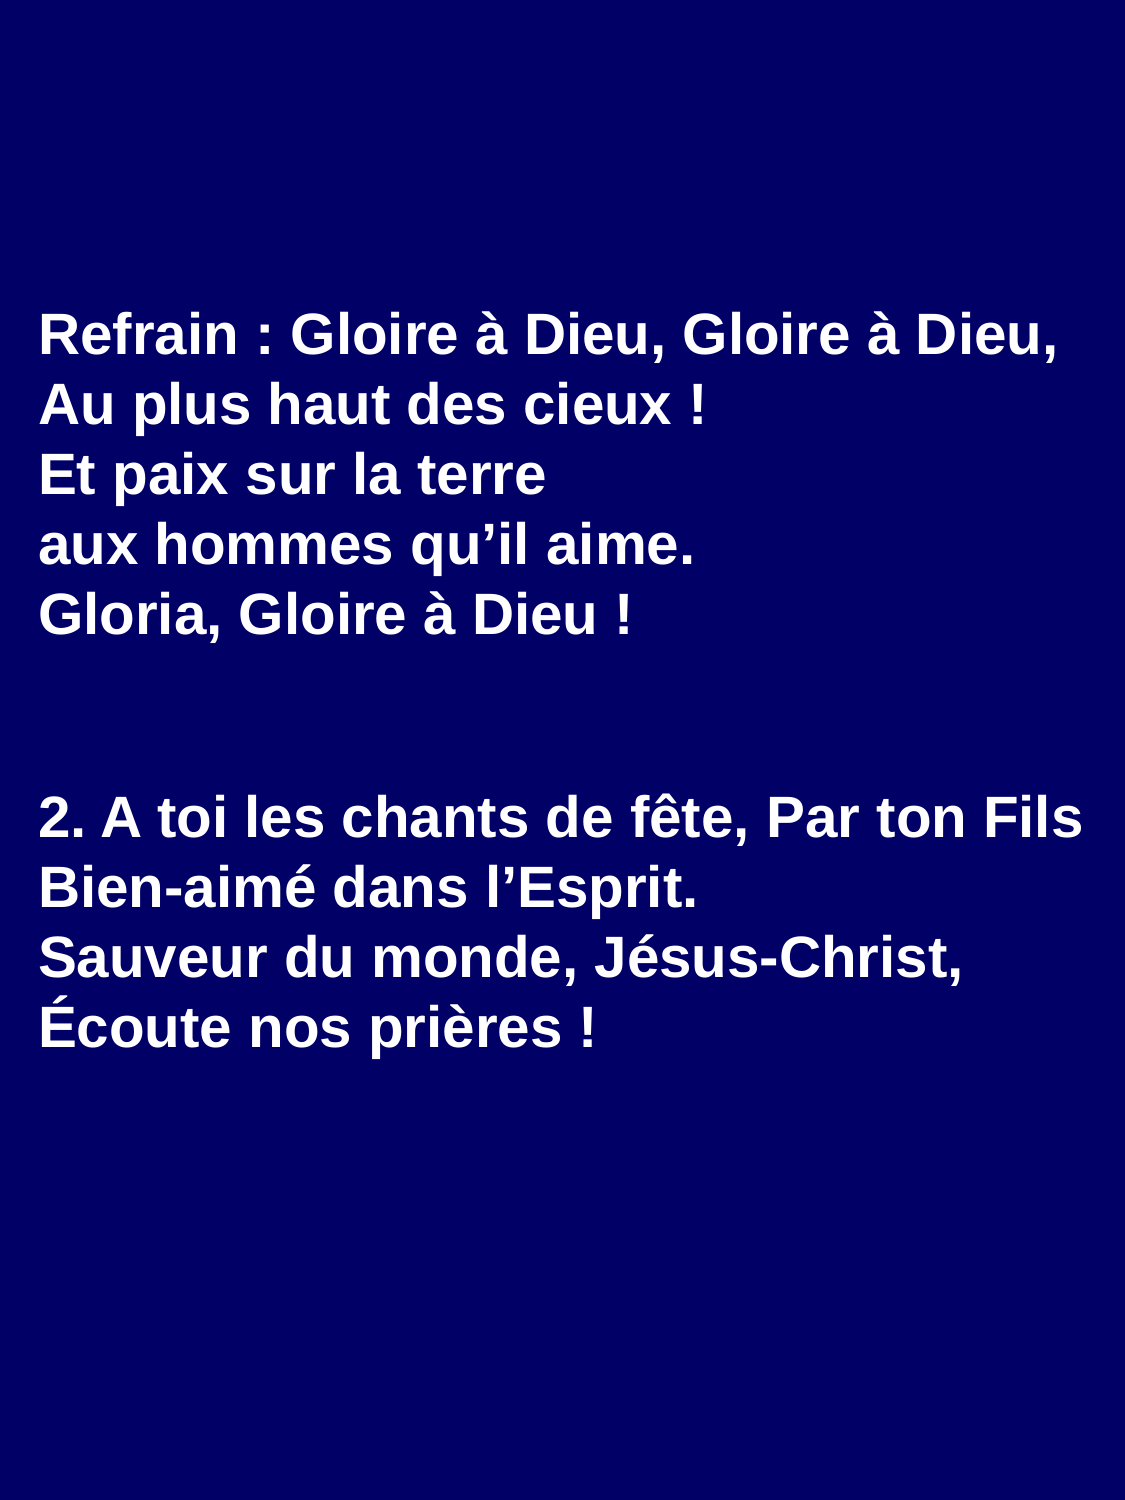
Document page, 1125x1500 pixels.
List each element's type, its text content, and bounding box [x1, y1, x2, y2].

text_box Refrain : Gloire à Dieu, Gloire à Dieu, Au plus haut des cieux ! Et paix sur la terre aux hommes qu’il aime. Gloria, Gloire à Dieu ! 2. A toi les chants de fête, Par ton Fils Bien-aimé dans l’Esprit. Sauveur du monde, Jésus-Christ, Écoute nos prières ! [23, 212, 1113, 1099]
